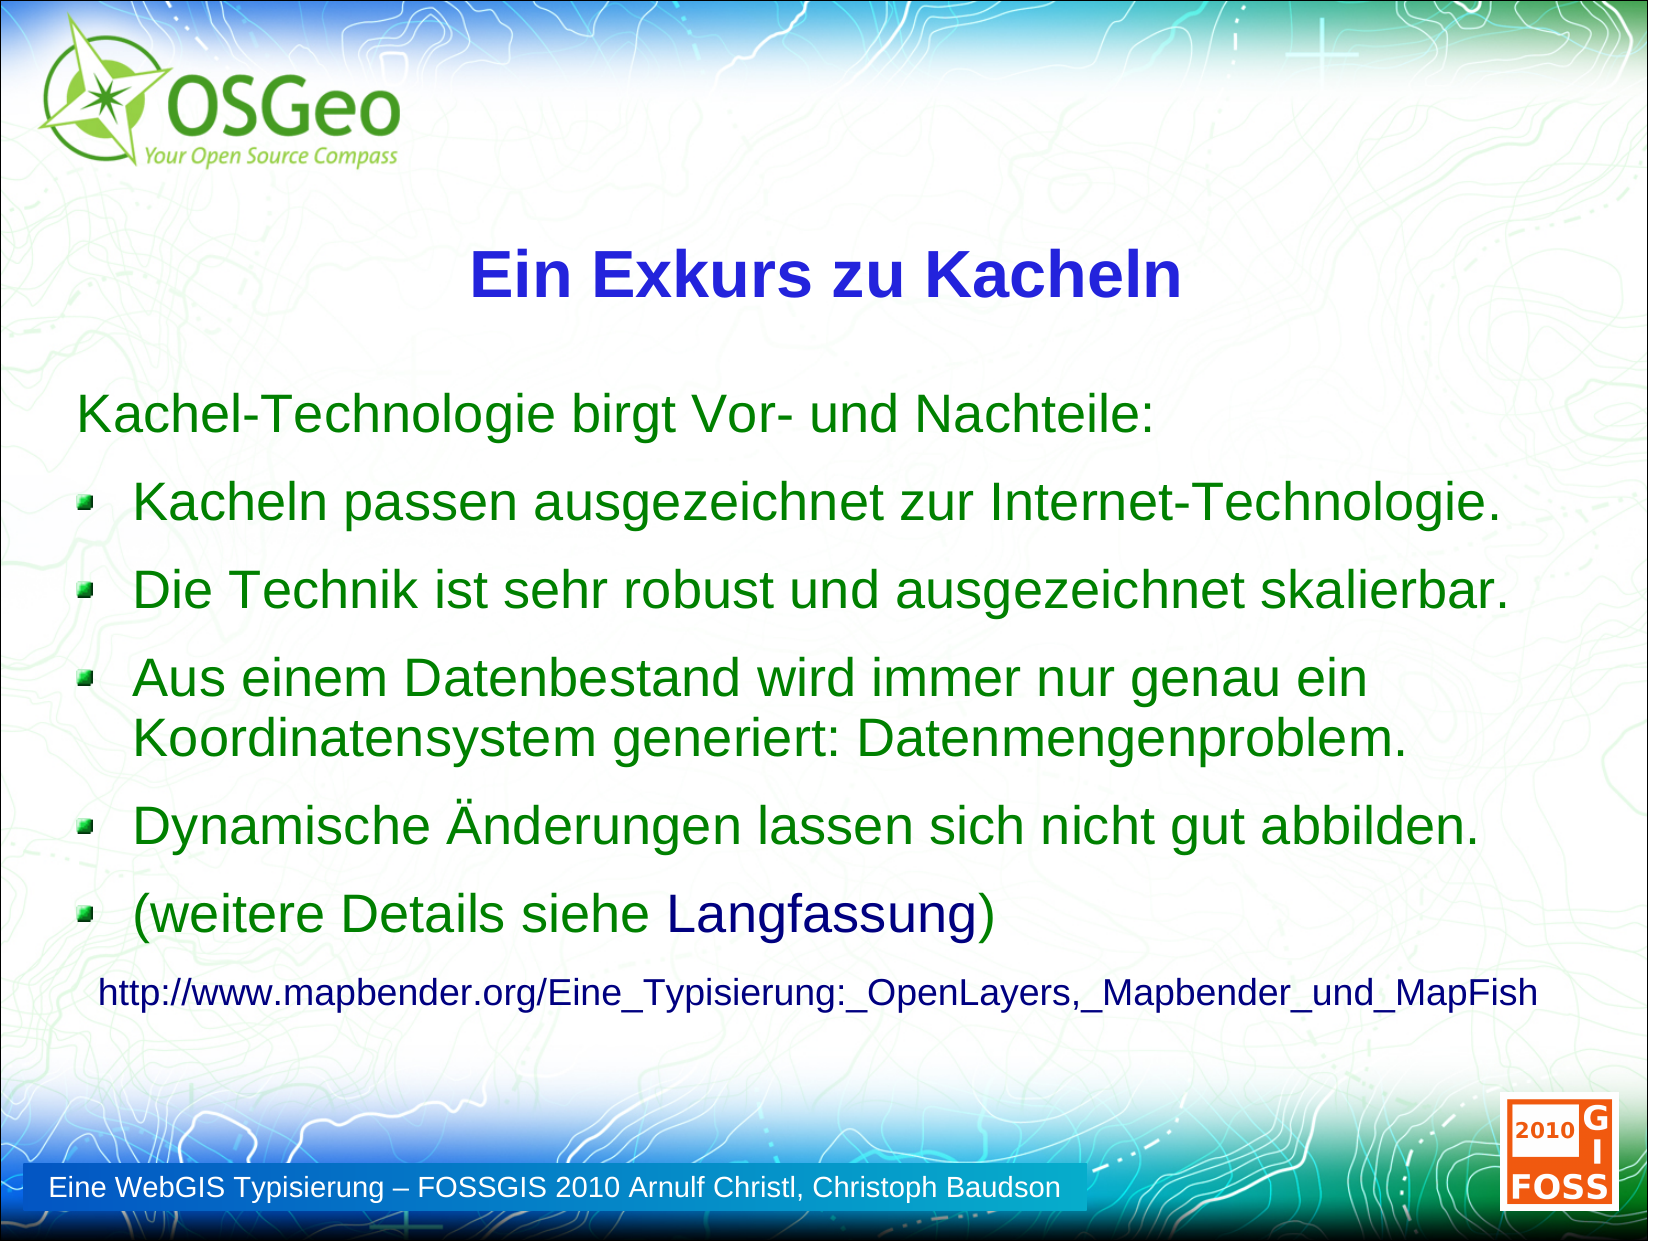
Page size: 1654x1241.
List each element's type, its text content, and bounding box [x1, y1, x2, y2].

title Ein Exkurs zu Kacheln [82, 200, 1571, 349]
list Kachel-Technologie birgt Vor- und Nachteile: Kacheln passen ausgezeichnet zur Internet-Technologie. Die Technik ist sehr robust und ausgezeichnet skalierbar. Aus einem Datenbestand wird immer nur genau ein Koordinatensystem generiert: Datenmengenproblem. Dynamische Änderungen lassen sich nicht gut abbilden. (weitere Details siehe Langfassung) http://www.mapbender.org/Eine_Typisierung:_OpenLayers,_Mapbender_und_MapFish [76, 383, 1565, 1123]
picture [1, 1, 1647, 1240]
